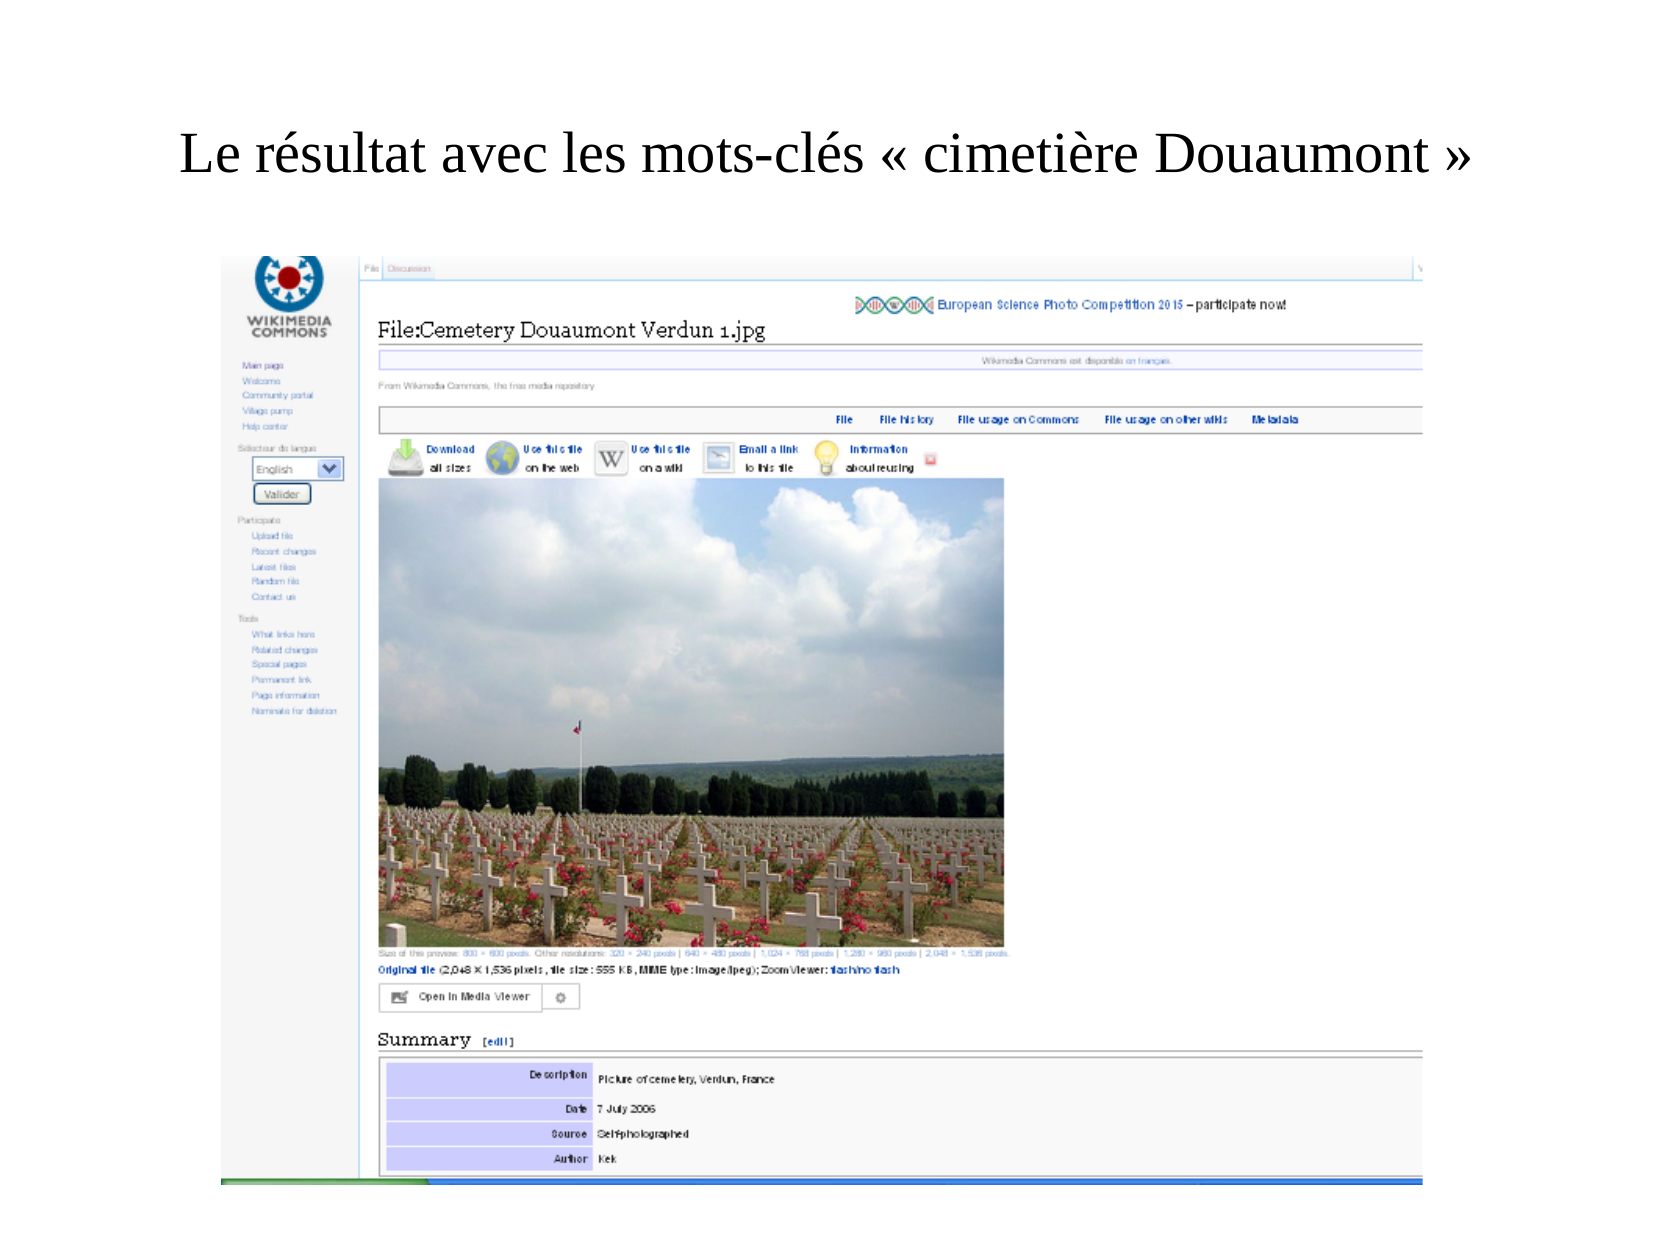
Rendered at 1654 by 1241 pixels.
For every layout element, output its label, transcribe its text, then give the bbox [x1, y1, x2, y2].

picture [141, 256, 1423, 1185]
title Le résultat avec les mots-clés « cimetière Douaumont » [82, 49, 1571, 257]
